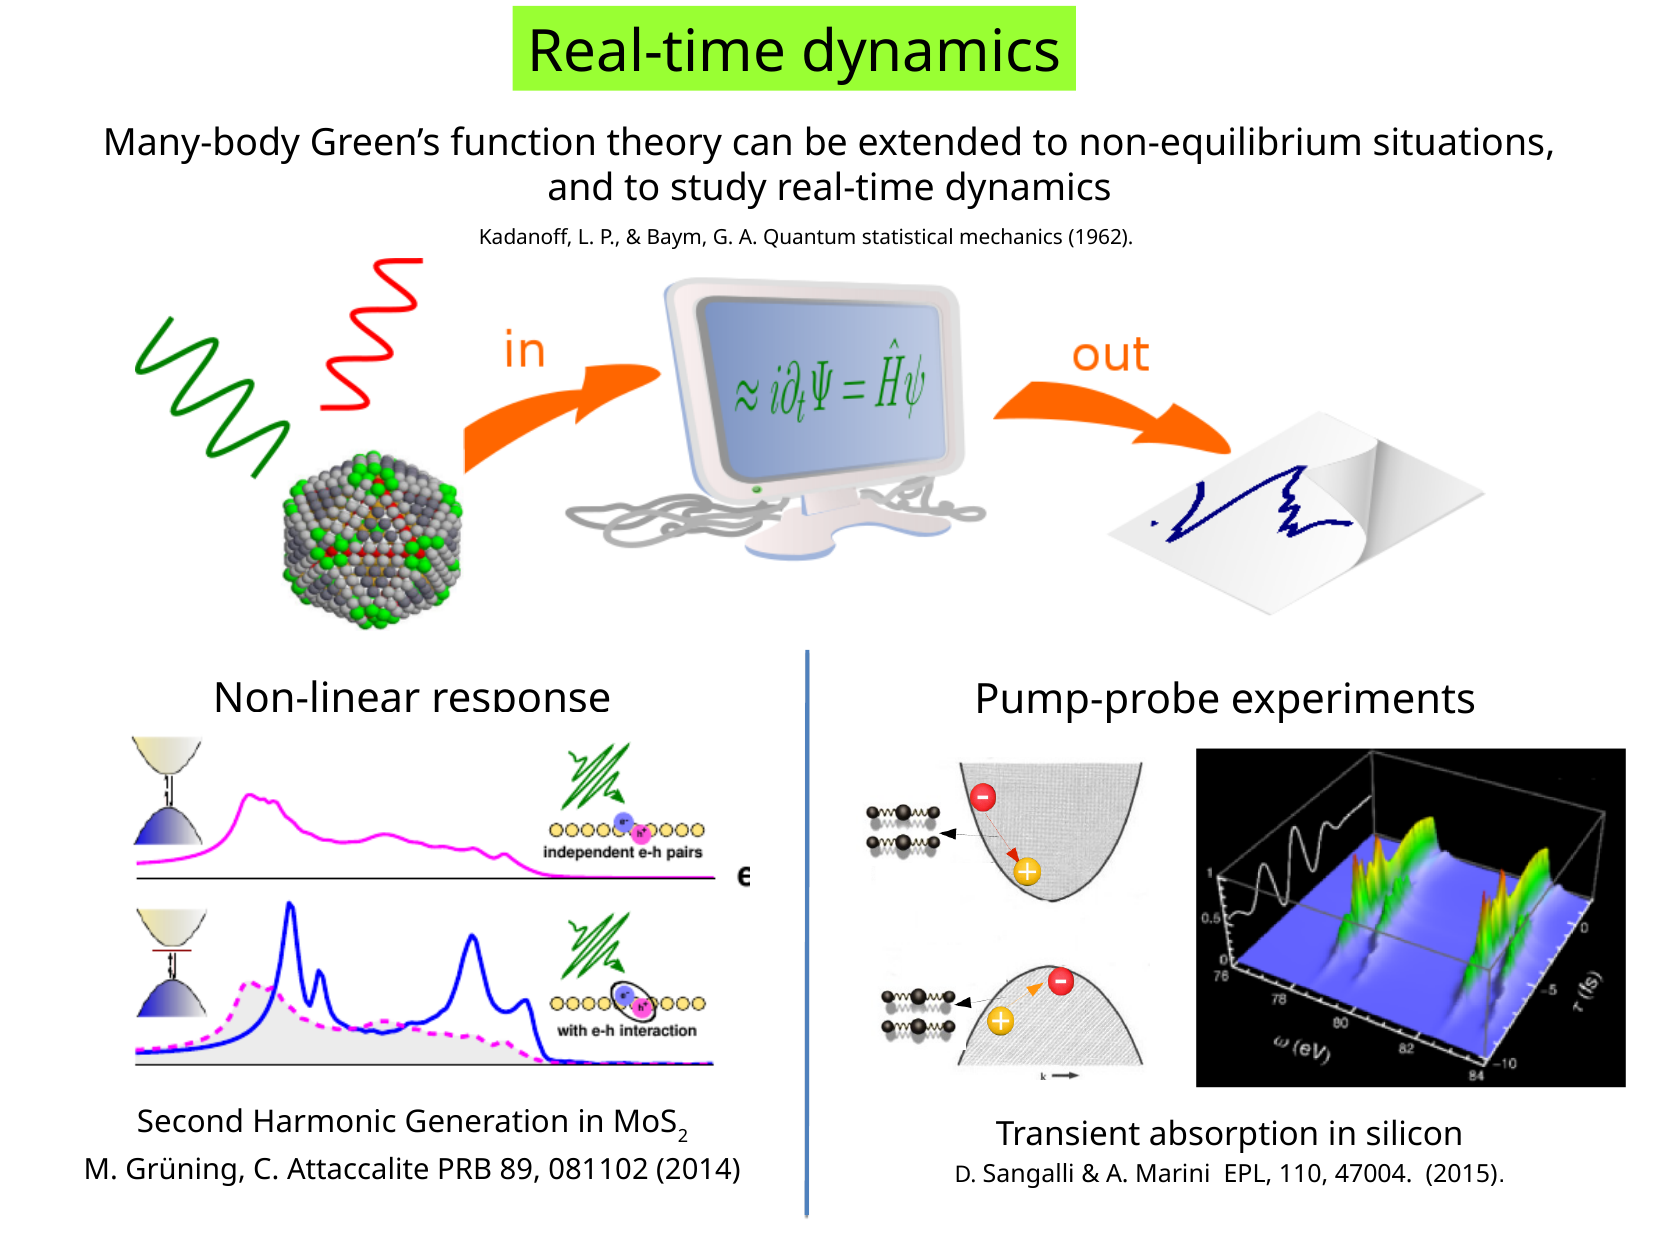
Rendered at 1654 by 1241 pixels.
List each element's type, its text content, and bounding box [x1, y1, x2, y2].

picture [87, 712, 751, 1081]
text_box Kadanoff, L. P., & Baym, G. A. Quantum statistical mechanics (1962). [464, 214, 1186, 257]
text_box Many-body Green’s function theory can be extended to non-equilibrium situations, and to study real-time dynamics [88, 110, 1572, 216]
text_box Pump-probe experiments [932, 660, 1519, 730]
picture [135, 258, 1486, 632]
text_box Transient absorption in silicon D. Sangalli & A. Marini EPL, 110, 47004. (2015). [915, 1102, 1546, 1216]
picture [1185, 734, 1636, 1103]
text_box Non-linear response [119, 660, 706, 712]
picture [855, 751, 1156, 1081]
text_box Second Harmonic Generation in MoS2 M. Grüning, C. Attaccalite PRB 89, 081102 (2014) [45, 1091, 781, 1192]
text_box Real-time dynamics [512, 5, 1076, 91]
